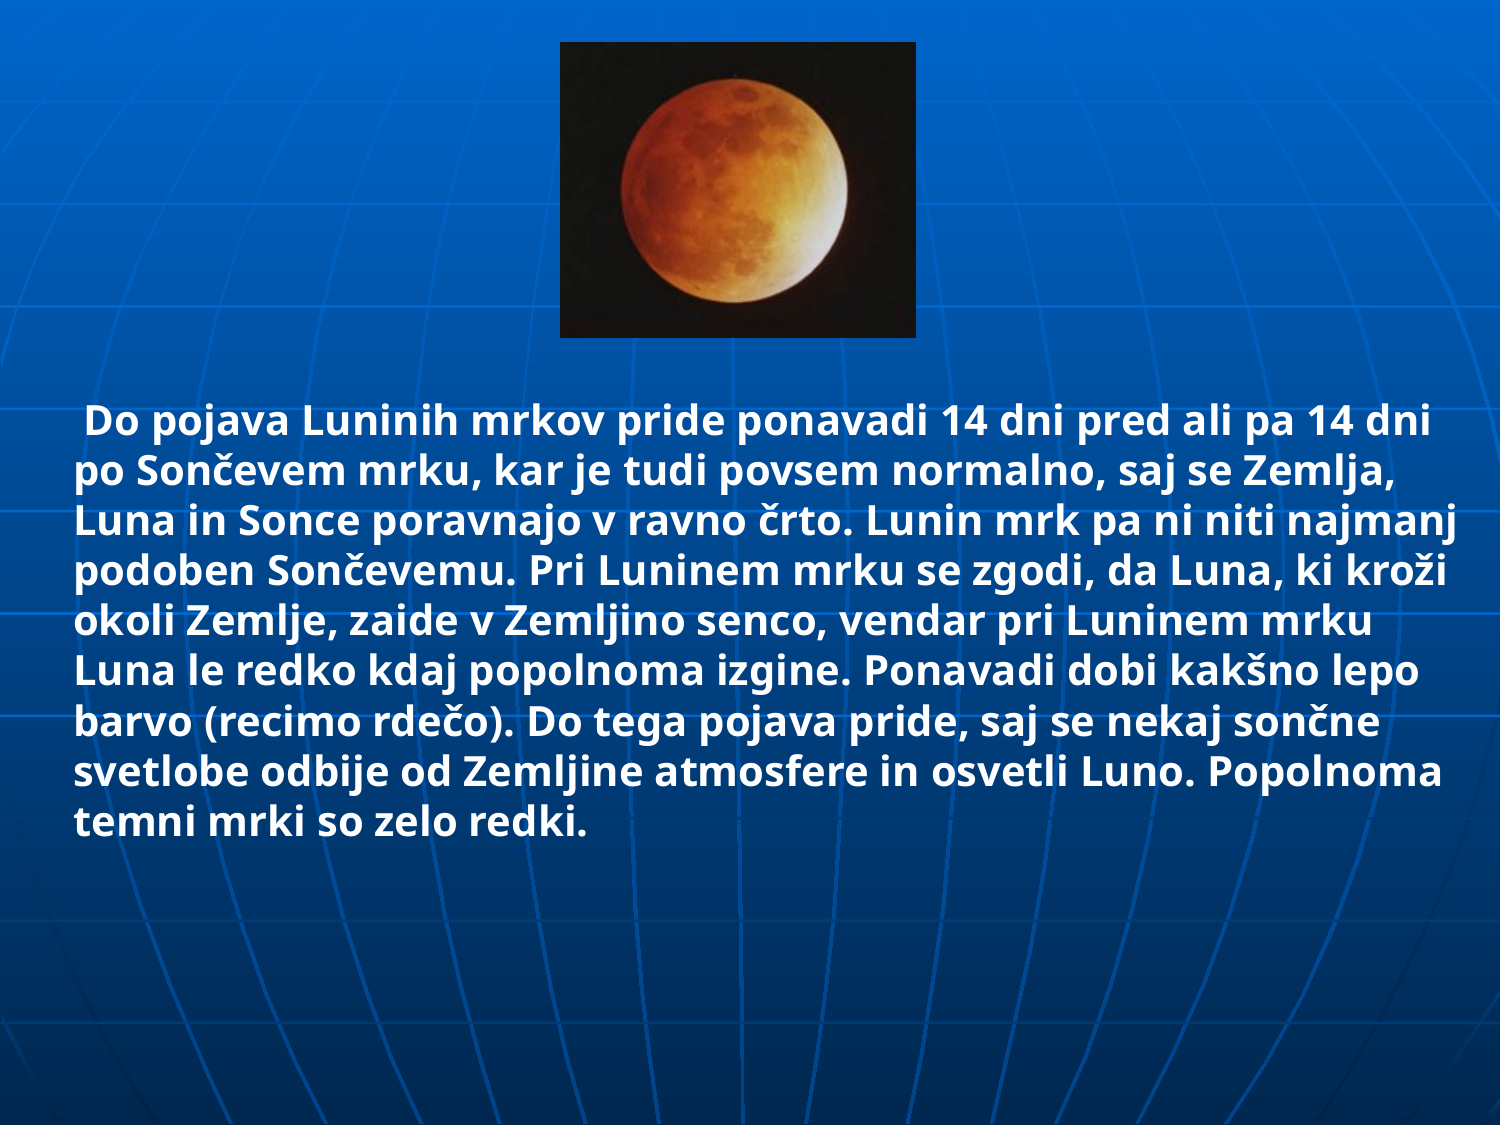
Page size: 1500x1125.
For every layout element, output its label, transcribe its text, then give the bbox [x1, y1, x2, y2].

picture [560, 42, 916, 338]
text_box Do pojava Luninih mrkov pride ponavadi 14 dni pred ali pa 14 dni po Sončevem mrku, kar je tudi povsem normalno, saj se Zemlja, Luna in Sonce poravnajo v ravno črto. Lunin mrk pa ni niti najmanj podoben Sončevemu. Pri Luninem mrku se zgodi, da Luna, ki kroži okoli Zemlje, zaide v Zemljino senco, vendar pri Luninem mrku Luna le redko kdaj popolnoma izgine. Ponavadi dobi kakšno lepo barvo (recimo rdečo). Do tega pojava pride, saj se nekaj sončne svetlobe odbije od Zemljine atmosfere in osvetli Luno. Popolnoma temni mrki so zelo redki. [58, 386, 1500, 852]
